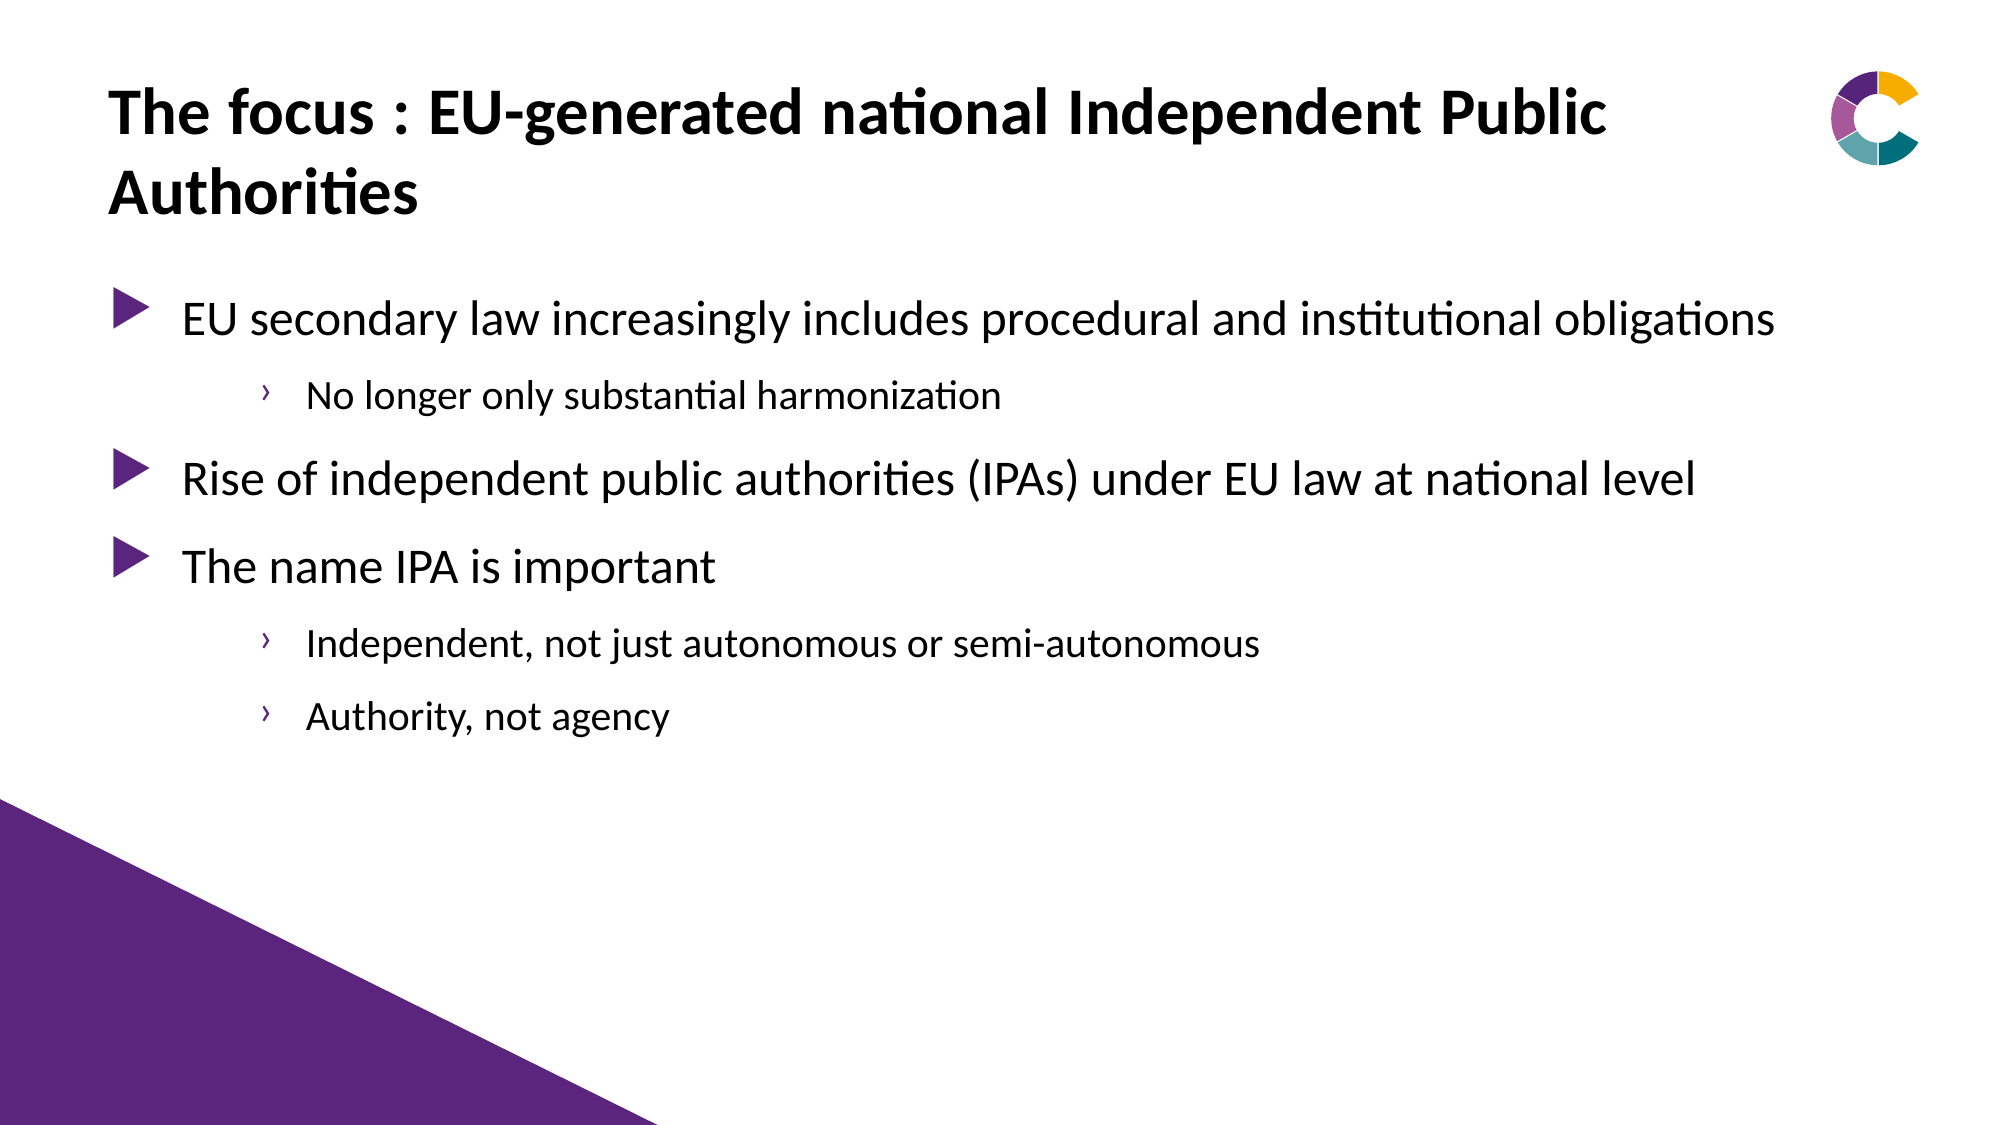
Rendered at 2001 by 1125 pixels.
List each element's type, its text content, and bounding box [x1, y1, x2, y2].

list EU secondary law increasingly includes procedural and institutional obligations No longer only substantial harmonization Rise of independent public authorities (IPAs) under EU law at national level The name IPA is important Independent, not just autonomous or semi-autonomous Authority, not agency [93, 262, 1799, 1005]
title The focus : EU-generated national Independent Public Authorities [93, 60, 1799, 193]
